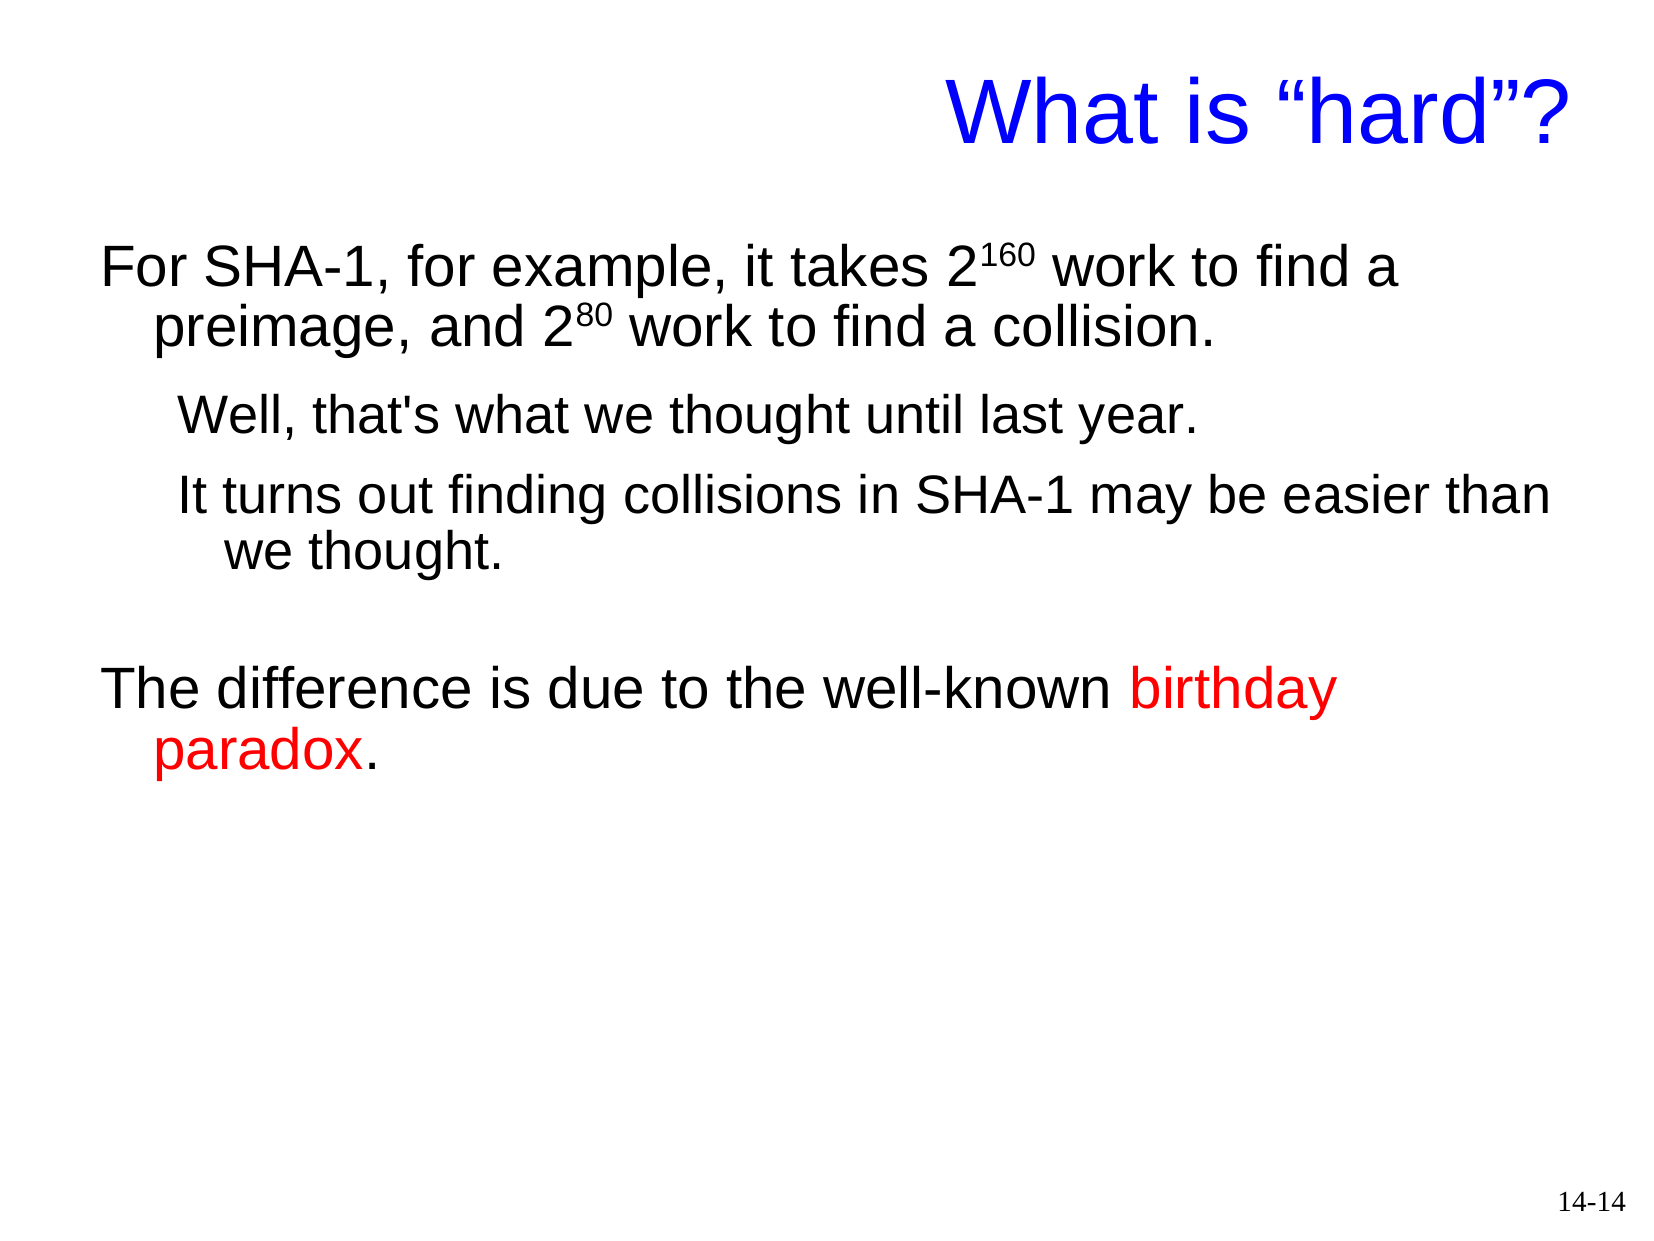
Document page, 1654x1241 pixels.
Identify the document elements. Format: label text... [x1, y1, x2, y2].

title What is “hard”? [84, 11, 1573, 219]
list For SHA-1, for example, it takes 2160 work to find a preimage, and 280 work to find a collision. Well, that's what we thought until last year. It turns out finding collisions in SHA-1 may be easier than we thought. The difference is due to the well-known birthday paradox. [82, 237, 1571, 1170]
